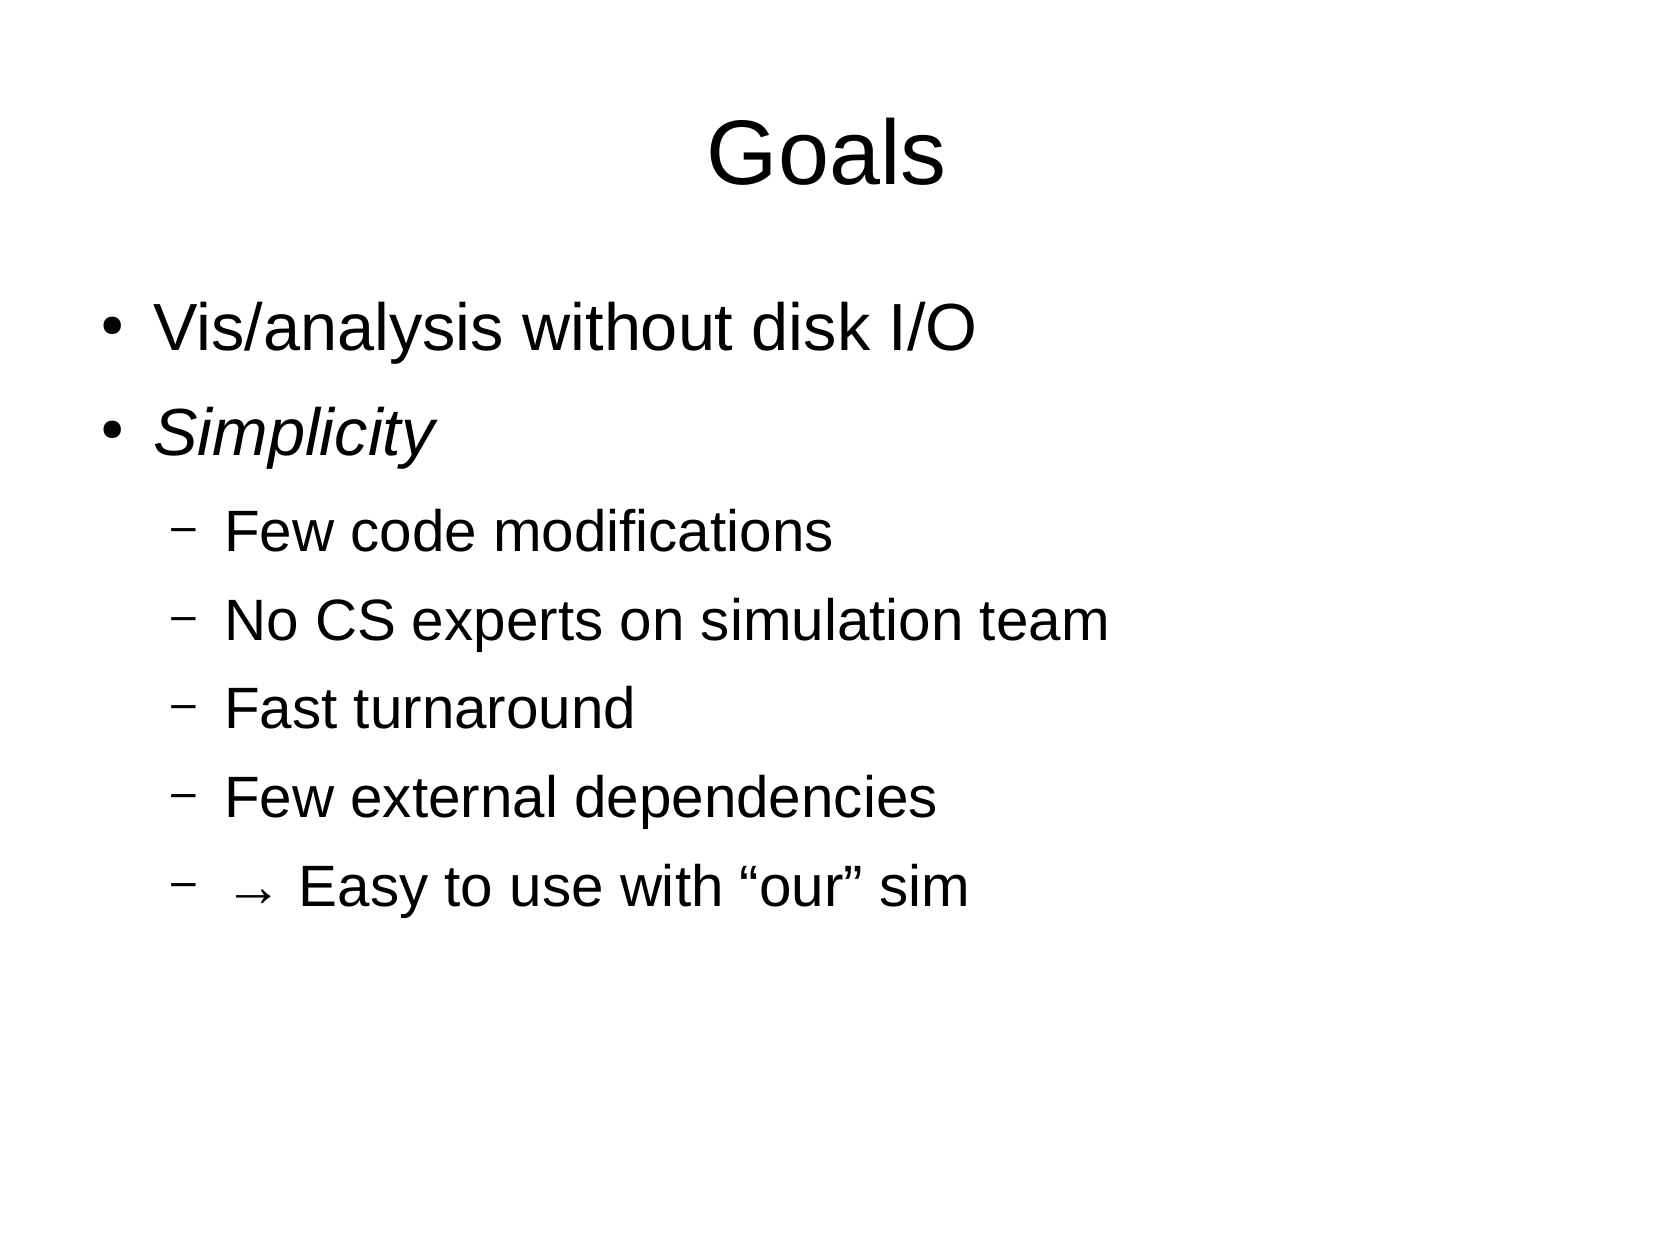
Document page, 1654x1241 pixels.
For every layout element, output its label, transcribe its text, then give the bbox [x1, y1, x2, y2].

list Vis/analysis without disk I/O Simplicity Few code modifications No CS experts on simulation team Fast turnaround Few external dependencies → Easy to use with “our” sim [82, 290, 1571, 1010]
title Goals [82, 49, 1571, 257]
